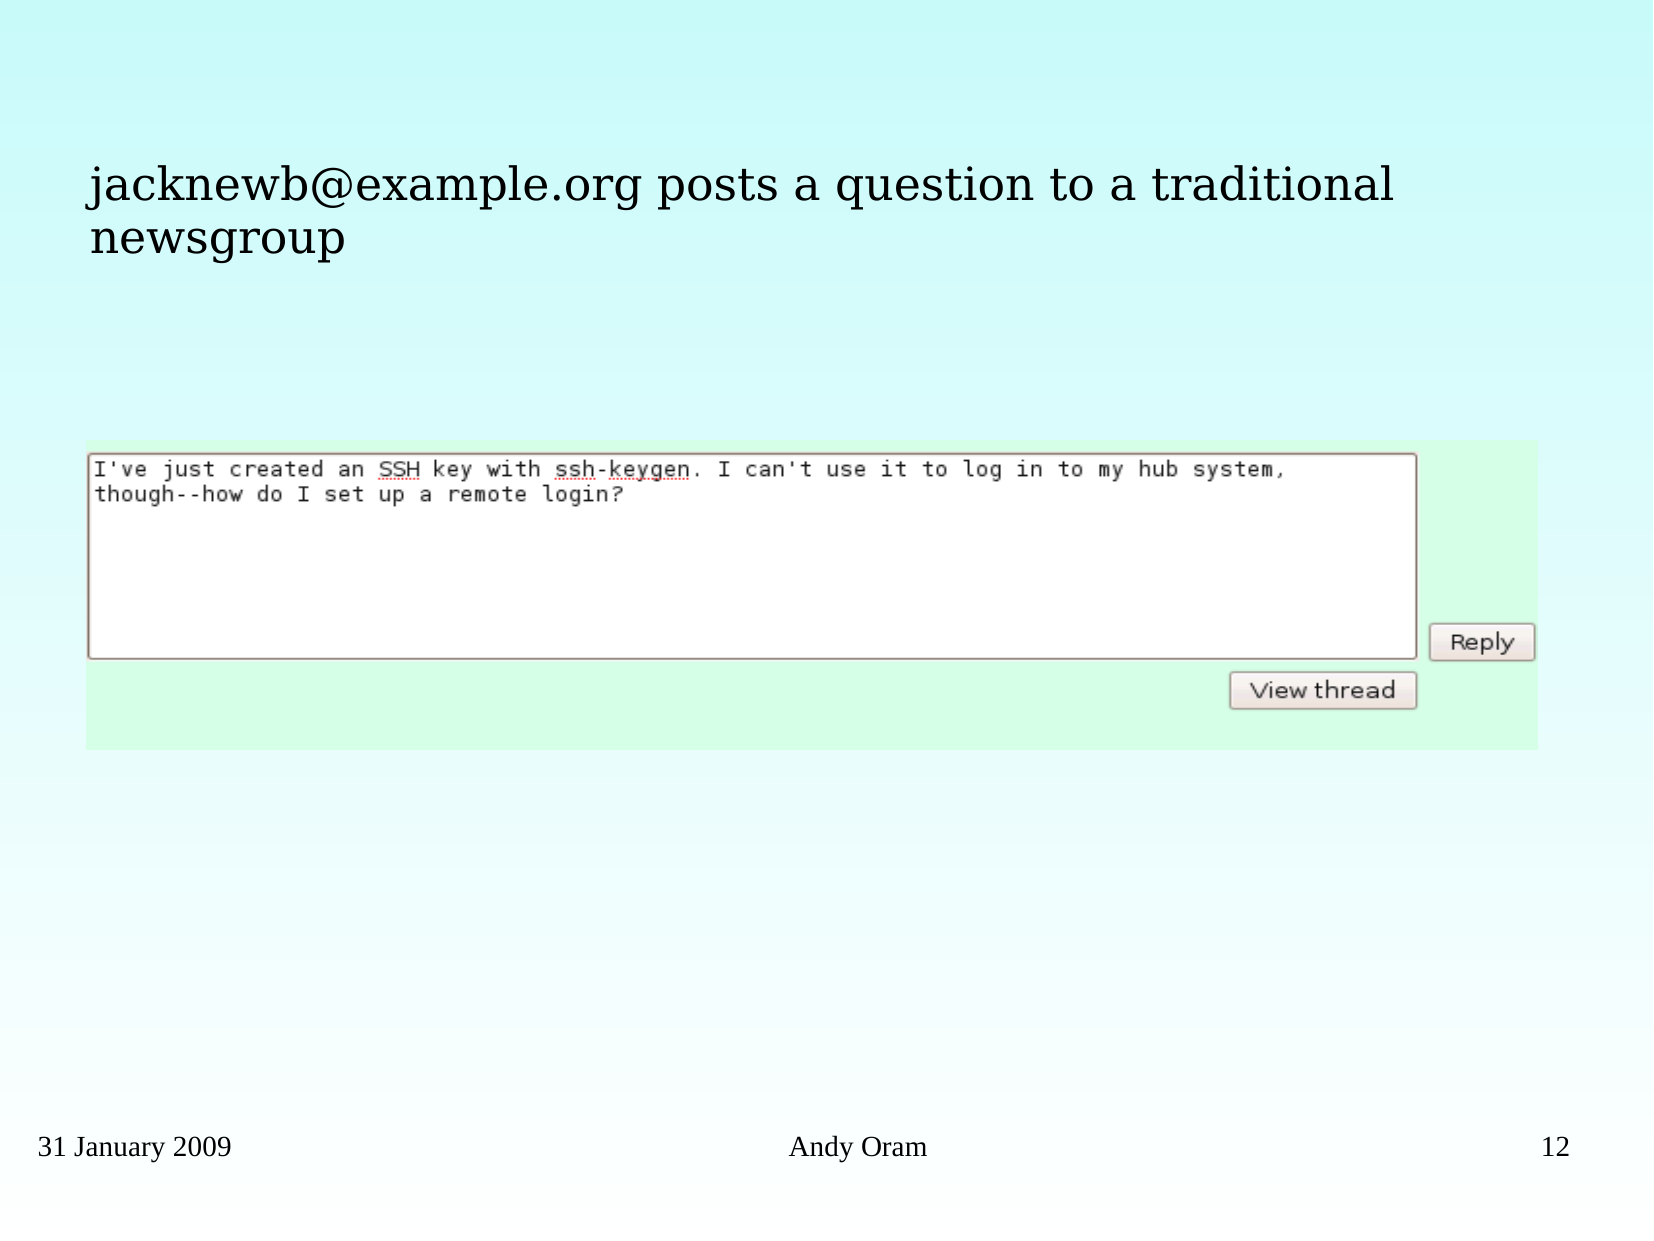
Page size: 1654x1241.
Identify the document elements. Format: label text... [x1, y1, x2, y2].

picture [86, 440, 1538, 751]
text_box jacknewb@example.org posts a question to a traditional newsgroup [75, 150, 1538, 338]
